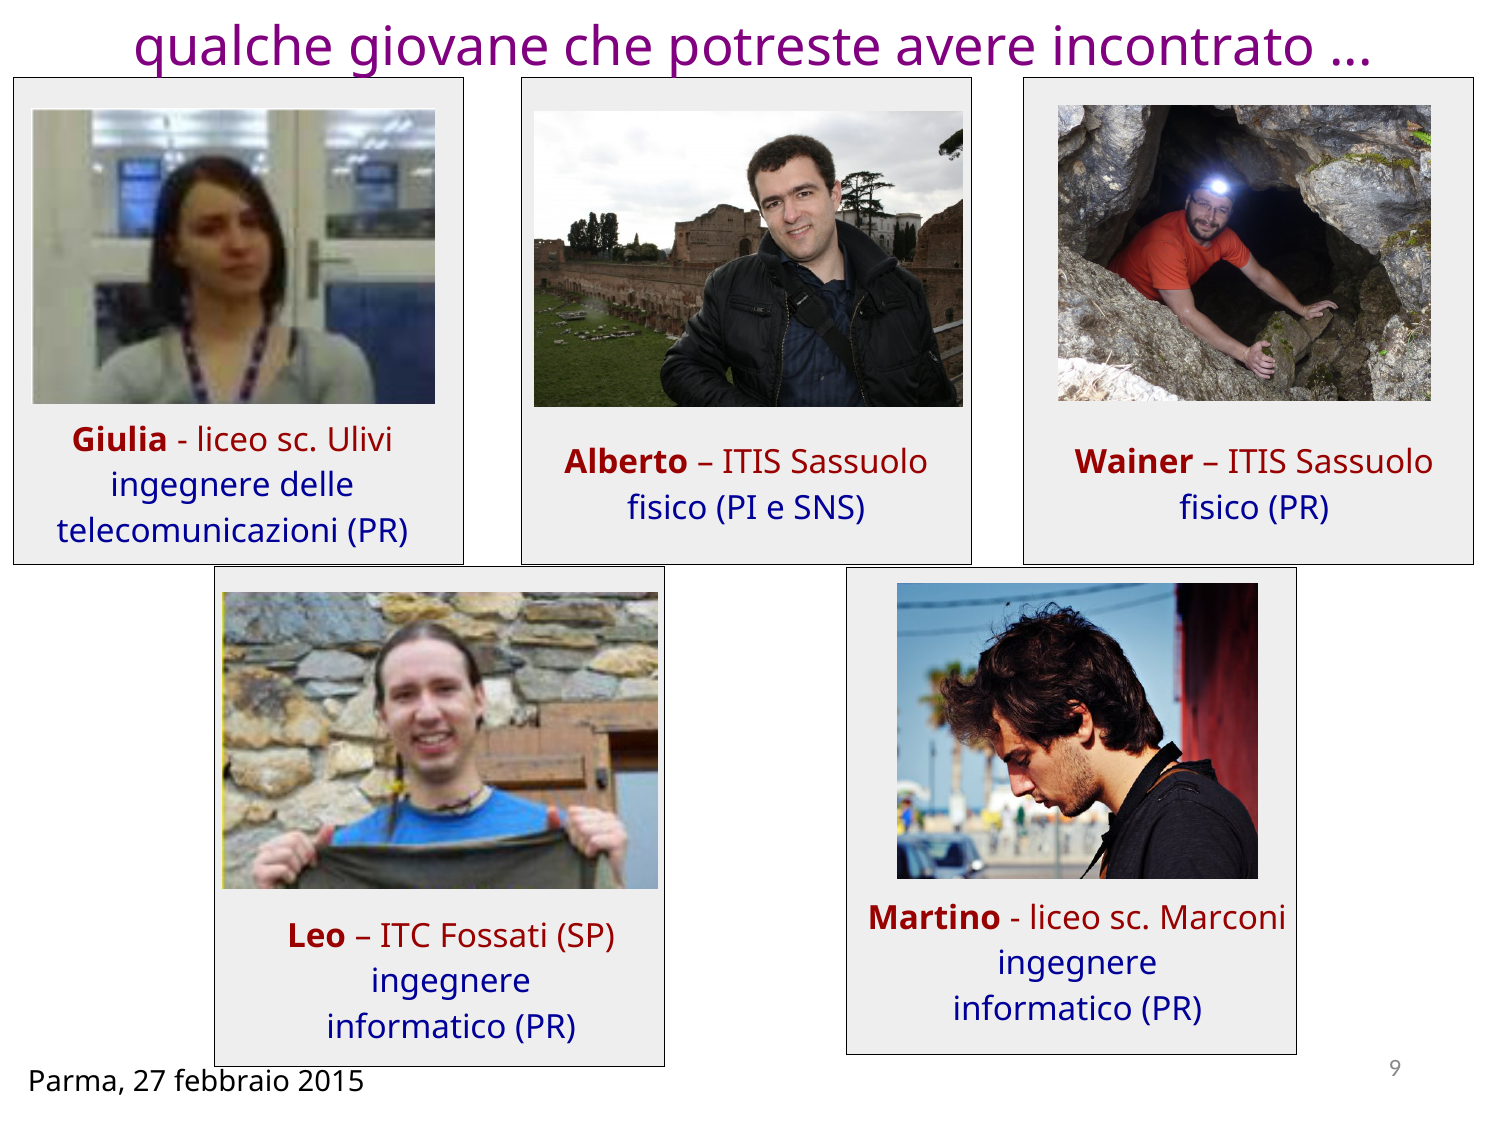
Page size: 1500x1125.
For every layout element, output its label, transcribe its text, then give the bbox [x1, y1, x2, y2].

picture [222, 592, 658, 889]
text_box <number> [1074, 1042, 1417, 1095]
picture [897, 583, 1258, 879]
text_box Giulia - liceo sc. Ulivi ingegnere delle telecomunicazioni (PR) [15, 402, 451, 559]
picture [31, 108, 435, 402]
text_box [13, 77, 464, 565]
text_box Wainer – ITIS Sassuolo fisico (PR) [1037, 402, 1472, 559]
text_box qualche giovane che potreste avere incontrato ... [44, 1, 1463, 77]
text_box Leo – ITC Fossati (SP) ingegnere informatico (PR) [233, 898, 669, 1055]
text_box [846, 567, 1297, 880]
text_box [521, 77, 972, 565]
picture [534, 111, 963, 402]
text_box [1023, 77, 1474, 565]
text_box Martino - liceo sc. Marconi ingegnere informatico (PR) [818, 880, 1337, 1038]
text_box [846, 1038, 1297, 1055]
text_box [214, 566, 665, 1067]
picture [1058, 105, 1431, 401]
text_box Alberto – ITIS Sassuolo fisico (PI e SNS) [529, 402, 964, 559]
